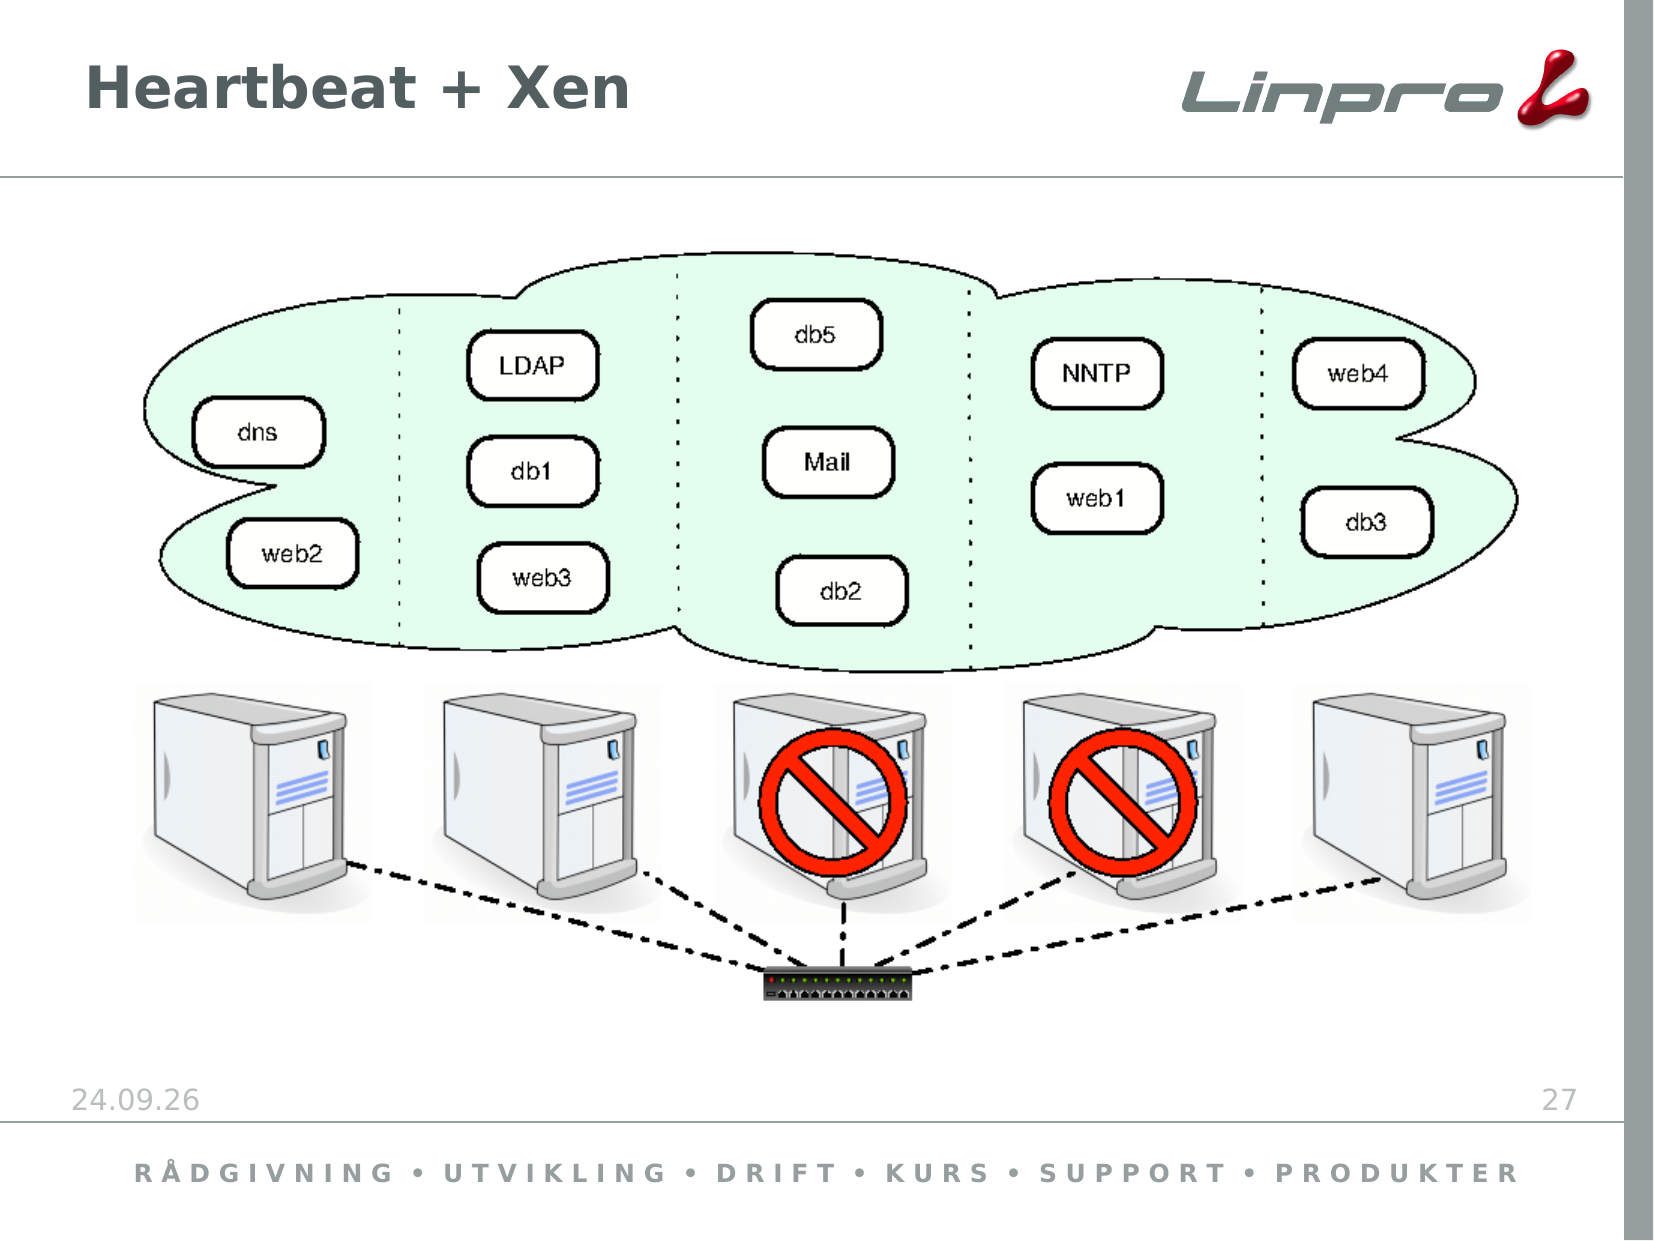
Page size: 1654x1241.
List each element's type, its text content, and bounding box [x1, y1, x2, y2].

picture [76, 238, 1579, 1004]
picture [1181, 47, 1595, 133]
title Heartbeat + Xen [84, 49, 1573, 128]
